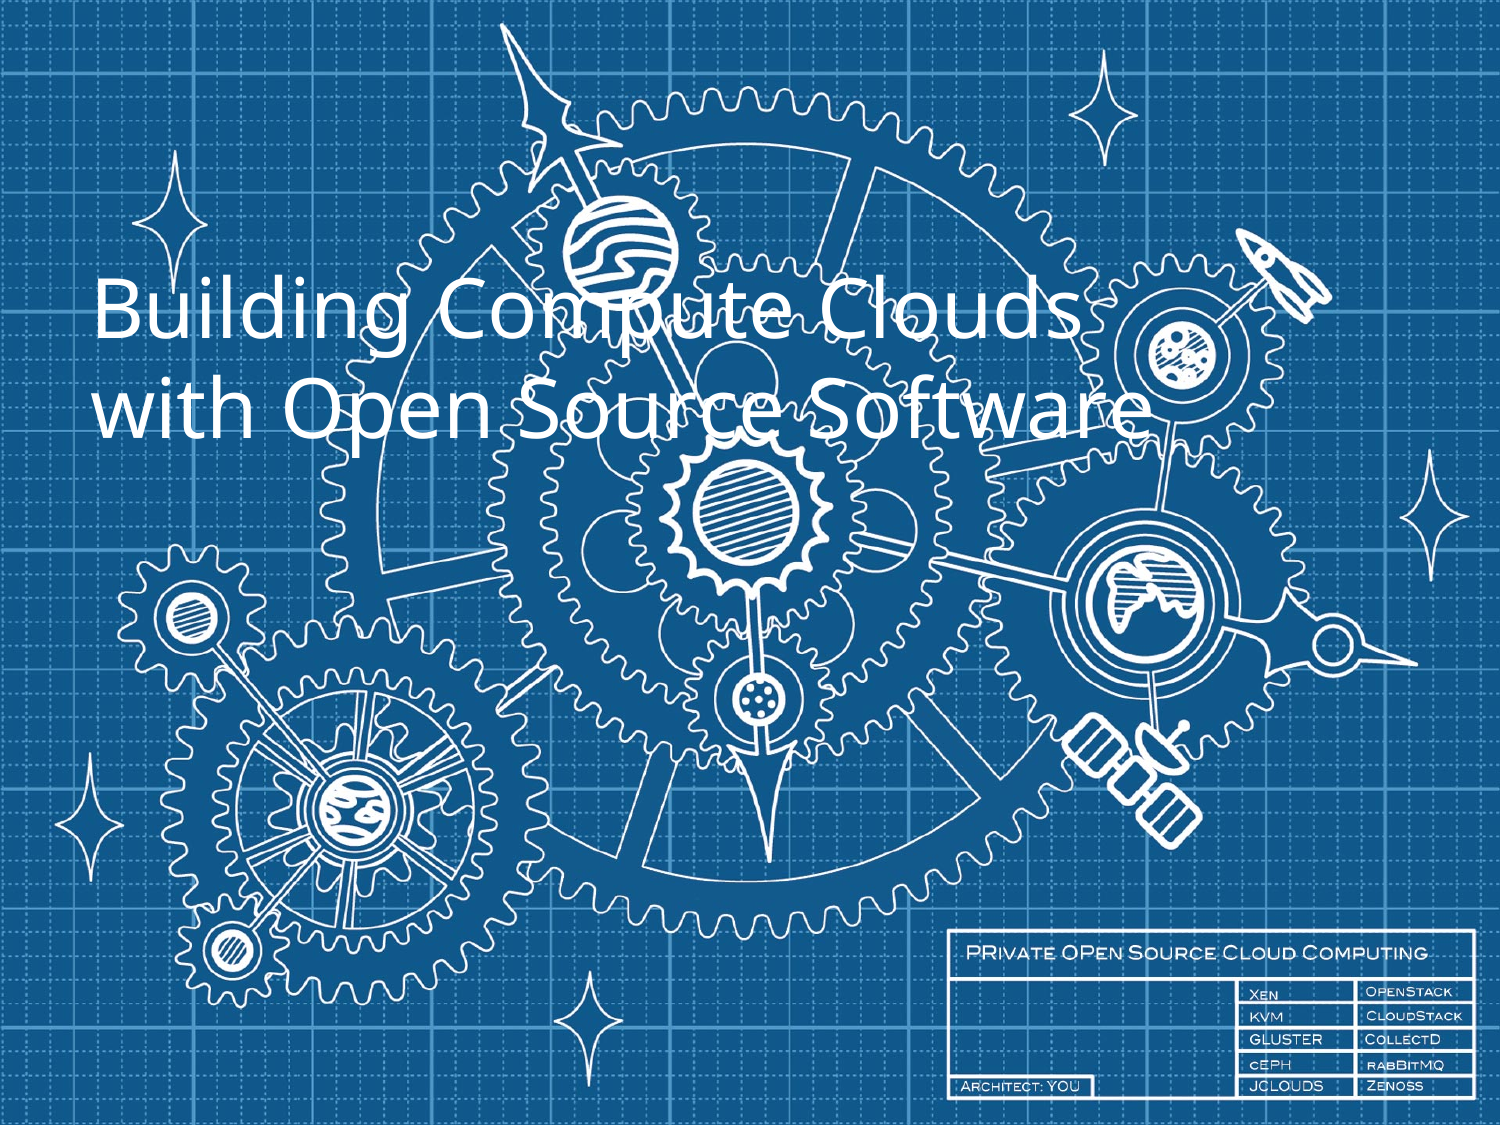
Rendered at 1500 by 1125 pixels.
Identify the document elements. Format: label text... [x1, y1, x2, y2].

picture [0, 0, 1500, 1125]
title Building Compute Clouds with Open Source Software [75, 208, 1282, 504]
